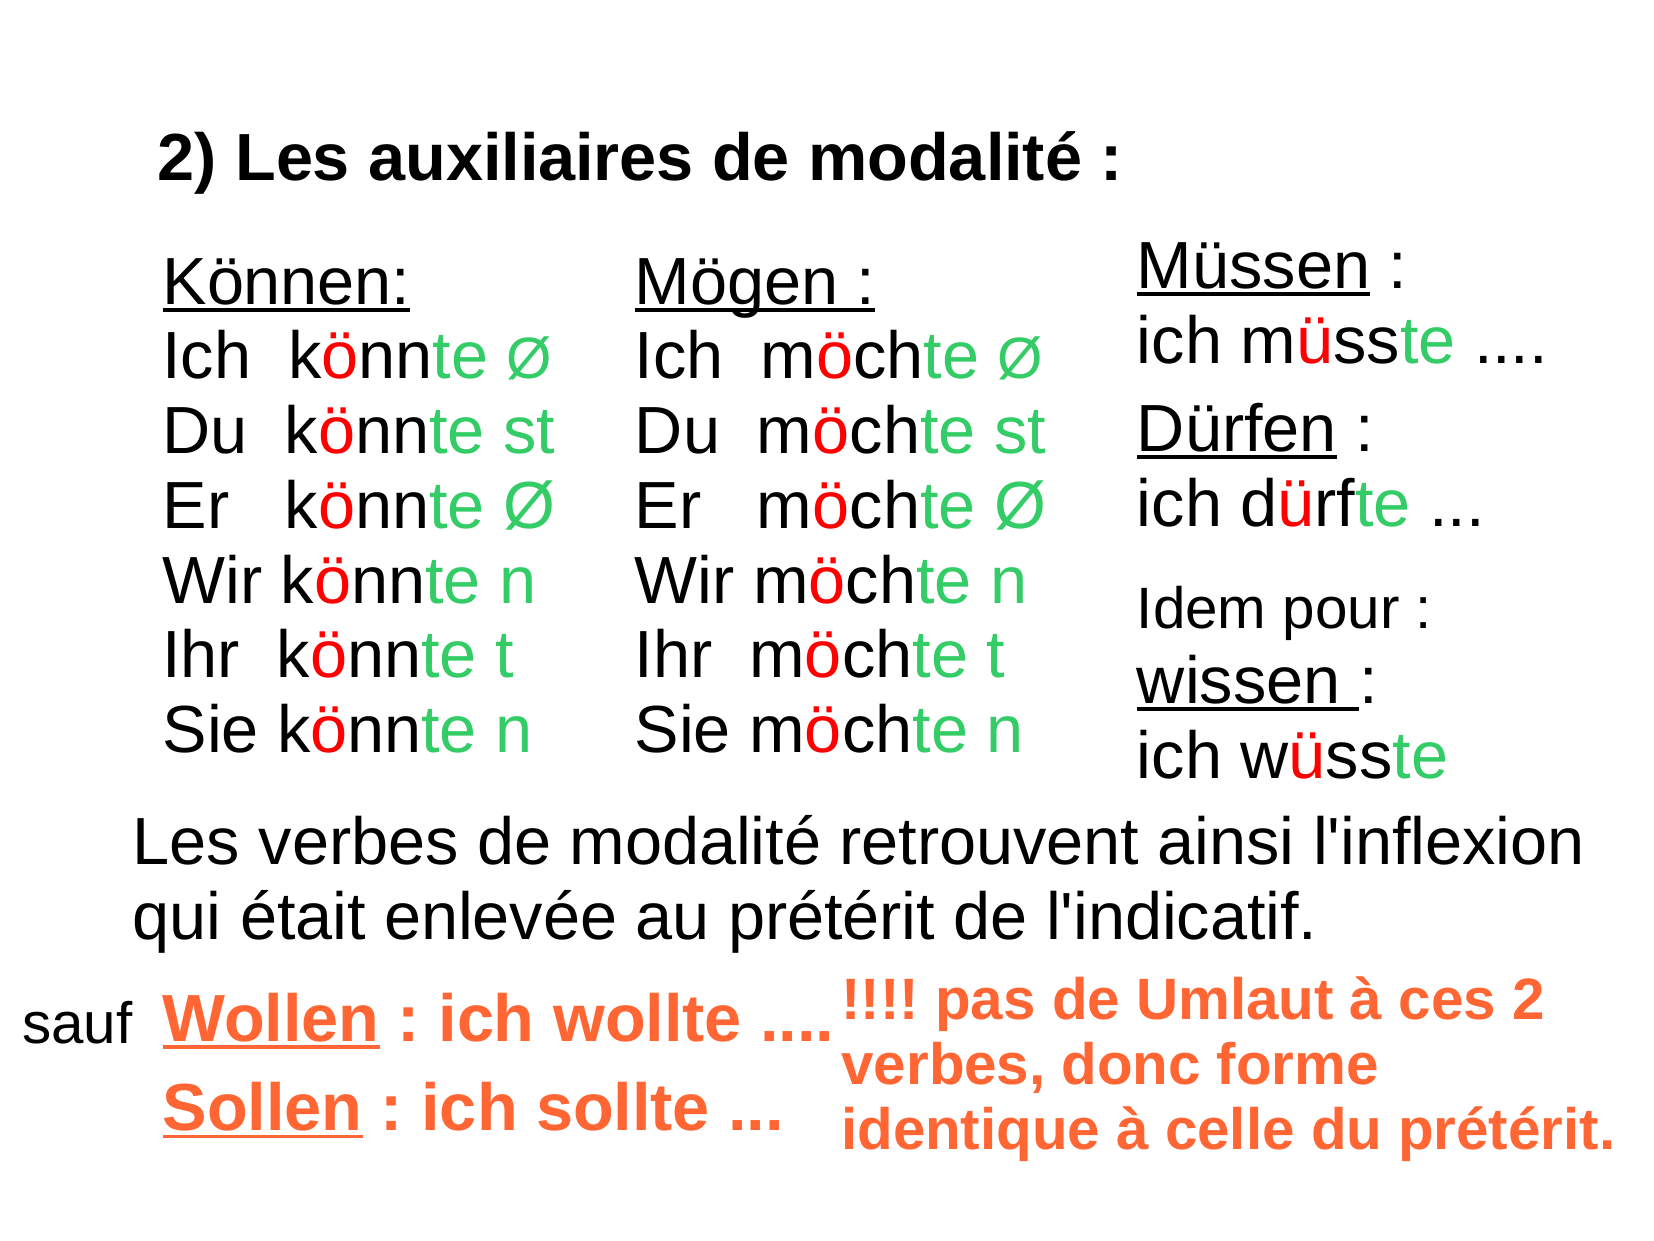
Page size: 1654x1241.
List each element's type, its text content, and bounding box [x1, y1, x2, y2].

text_box Les verbes de modalité retrouvent ainsi l'inflexion qui était enlevée au prétérit de l'indicatif. [118, 797, 1654, 962]
text_box sauf [7, 983, 148, 1063]
text_box Wollen : ich wollte .... [147, 973, 826, 1063]
text_box !!!! pas de Umlaut à ces 2 verbes, donc forme identique à celle du prétérit. [826, 962, 1654, 1174]
text_box Können: Ich könnte Ø Du könnte st Er könnte Ø Wir könnte n Ihr könnte t Sie könnte n [147, 236, 621, 797]
text_box Sollen : ich sollte ... [147, 1062, 800, 1153]
subtitle 2) Les auxiliaires de modalité : [76, 49, 1182, 266]
text_box Müssen : ich müsste .... [1122, 220, 1595, 414]
text_box Mögen : Ich möchte Ø Du möchte st Er möchte Ø Wir möchte n Ihr möchte t Sie möchte n [620, 236, 1123, 775]
text_box Dürfen : ich dürfte ... [1123, 383, 1565, 549]
text_box Idem pour : wissen : ich wüsste [1122, 561, 1625, 801]
